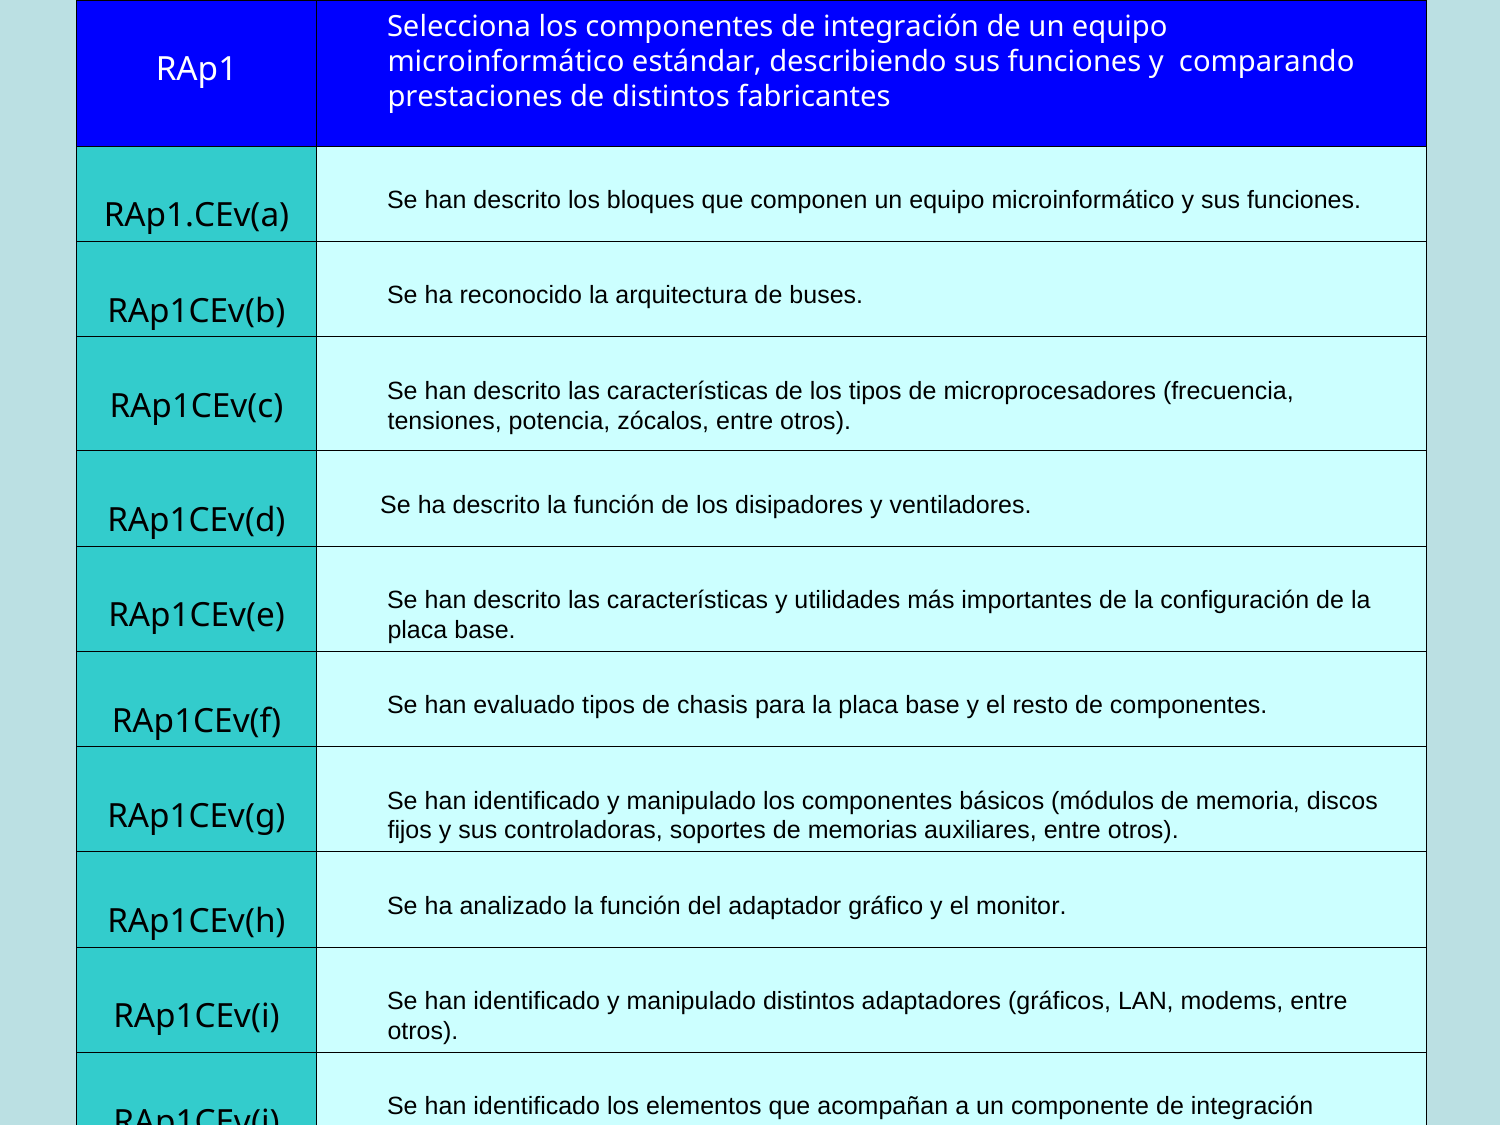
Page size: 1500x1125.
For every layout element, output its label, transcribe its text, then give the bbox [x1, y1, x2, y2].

table_cell RAp1CEv(d) [77, 451, 316, 546]
table_cell Se han descrito las características y utilidades más importantes de la configuración de la placa base. [317, 547, 1426, 651]
table_cell RAp1CEv(f) [77, 652, 316, 746]
table_cell Se ha reconocido la arquitectura de buses. [317, 242, 1426, 336]
table_cell Se han descrito las características de los tipos de microprocesadores (frecuencia, tensiones, potencia, zócalos, entre otros). [317, 337, 1426, 450]
table_cell RAp1CEv(i) [77, 948, 316, 1052]
table_cell RAp1CEv(b) [77, 242, 316, 336]
table_cell Se ha analizado la función del adaptador gráfico y el monitor. [317, 852, 1426, 947]
table_cell RAp1CEv(j) [77, 1053, 316, 1125]
table_cell RAp1CEv(c) [77, 337, 316, 450]
table_cell RAp1CEv(h) [77, 852, 316, 947]
table_cell Se han identificado y manipulado los componentes básicos (módulos de memoria, discos fijos y sus controladoras, soportes de memorias auxiliares, entre otros). [317, 747, 1426, 851]
table_cell RAp1CEv(e) [77, 547, 316, 651]
table_cell Se han identificado los elementos que acompañan a un componente de integración (documentación, controladores, cables y utilidades, entre otros). [317, 1053, 1426, 1125]
table_cell Se han descrito los bloques que componen un equipo microinformático y sus funciones. [317, 147, 1426, 241]
table_cell Se han identificado y manipulado distintos adaptadores (gráficos, LAN, modems, entre otros). [317, 948, 1426, 1052]
table_header Selecciona los componentes de integración de un equipo microinformático estándar, describiendo sus funciones y comparando prestaciones de distintos fabricantes [317, 1, 1426, 146]
table_cell Se ha descrito la función de los disipadores y ventiladores. [317, 451, 1426, 546]
table_header RAp1 [77, 1, 316, 146]
table_cell Se han evaluado tipos de chasis para la placa base y el resto de componentes. [317, 652, 1426, 746]
table_cell RAp1CEv(g) [77, 747, 316, 851]
table_cell RAp1.CEv(a) [77, 147, 316, 241]
